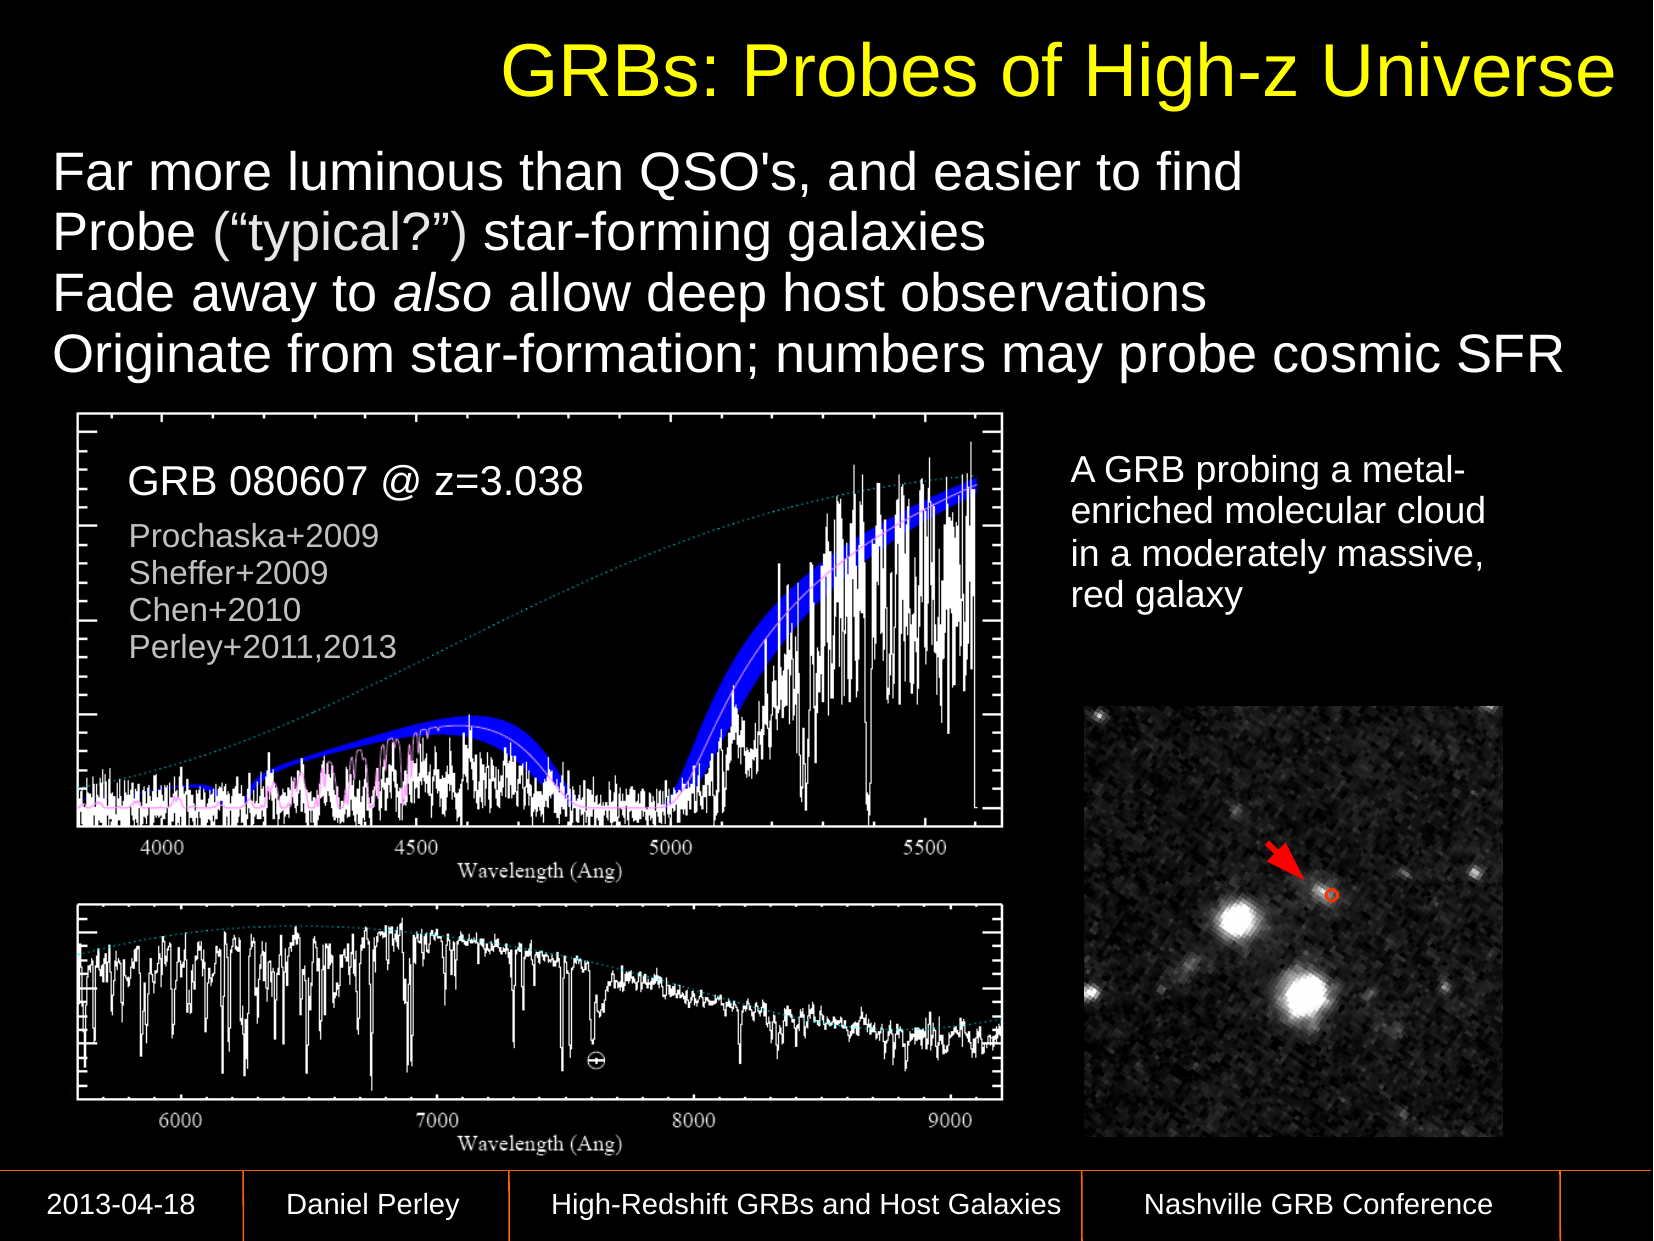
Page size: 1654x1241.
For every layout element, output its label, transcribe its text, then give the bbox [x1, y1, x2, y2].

text_box Far more luminous than QSO's, and easier to find Probe (“typical?”) star-forming galaxies Fade away to also allow deep host observations Originate from star-formation; numbers may probe cosmic SFR [37, 133, 1651, 391]
title GRBs: Probes of High-z Universe [262, 19, 1618, 121]
picture [71, 399, 1024, 1164]
picture [1084, 706, 1503, 1137]
text_box Prochaska+2009 Sheffer+2009 Chen+2010 Perley+2011,2013 [113, 510, 527, 674]
text_box A GRB probing a metal-enriched molecular cloud in a moderately massive, red galaxy [1055, 440, 1581, 666]
text_box GRB 080607 @ z=3.038 [112, 450, 676, 512]
